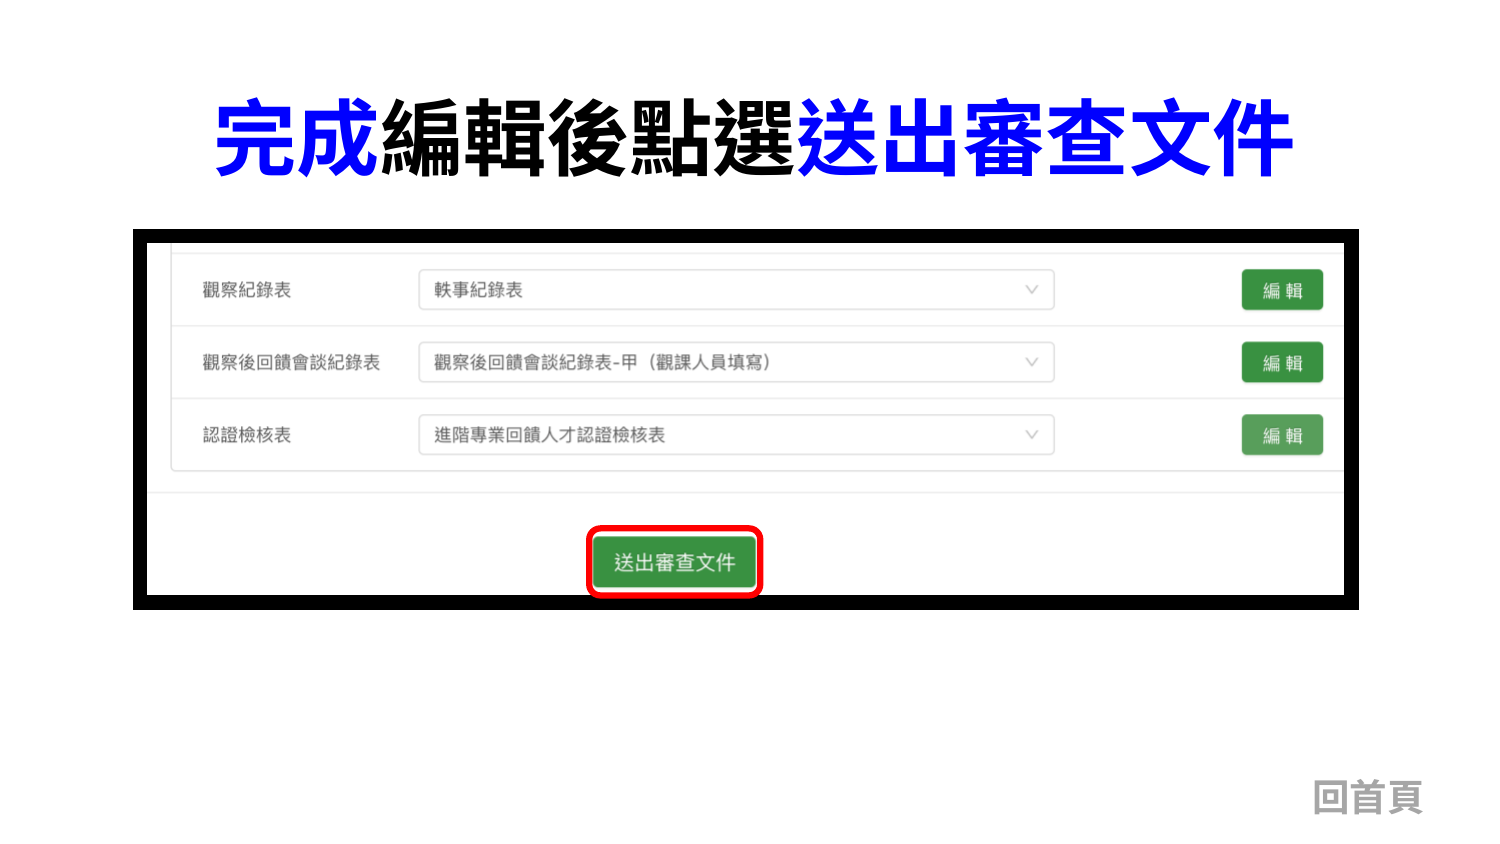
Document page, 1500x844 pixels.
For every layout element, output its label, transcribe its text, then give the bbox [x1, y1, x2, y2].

title 完成編輯後點選送出審查文件 [192, 78, 1317, 166]
picture [147, 243, 1345, 596]
picture [593, 532, 757, 592]
